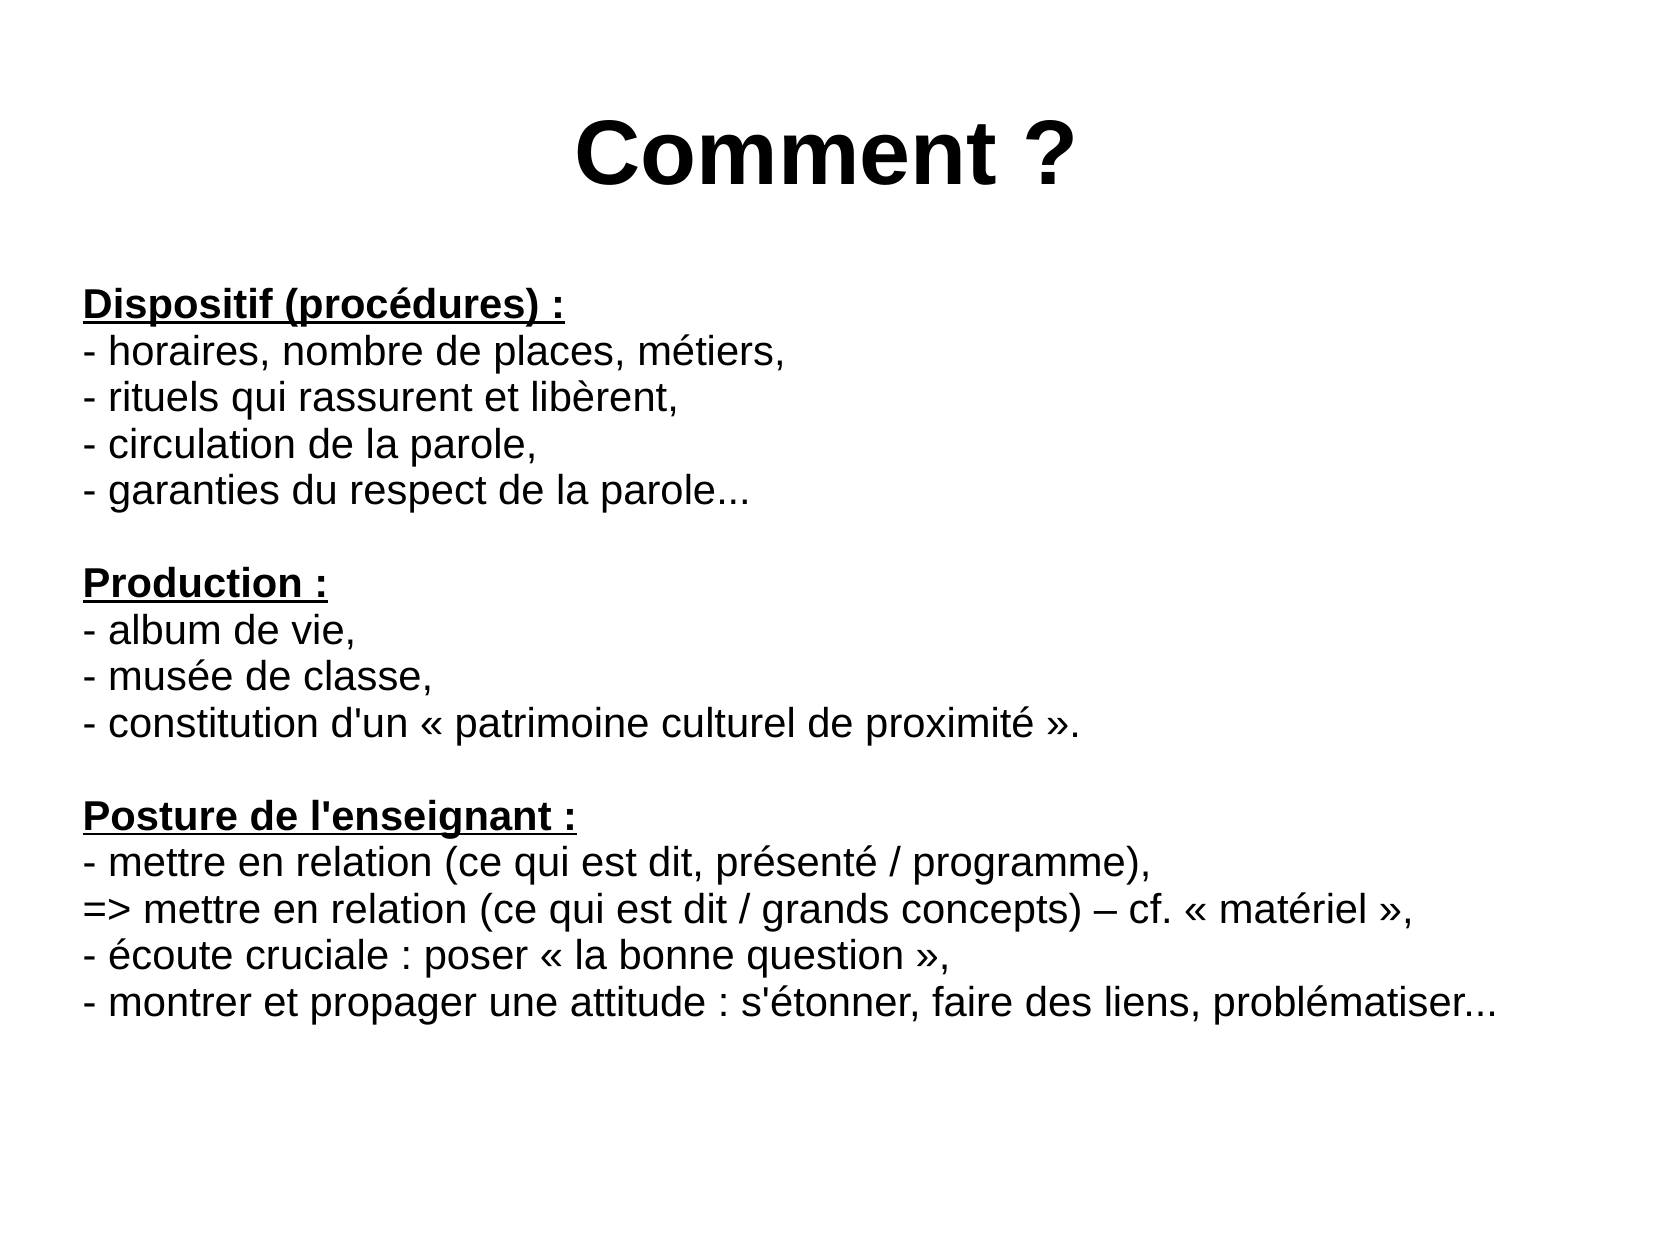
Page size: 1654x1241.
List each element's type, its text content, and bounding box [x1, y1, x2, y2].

title Comment ? [82, 49, 1571, 188]
subtitle Dispositif (procédures) : - horaires, nombre de places, métiers, - rituels qui rassurent et libèrent, - circulation de la parole, - garanties du respect de la parole... Production : - album de vie, - musée de classe, - constitution d'un « patrimoine culturel de proximité ». Posture de l'enseignant : - mettre en relation (ce qui est dit, présenté / programme), => mettre en relation (ce qui est dit / grands concepts) – cf. « matériel », - écoute cruciale : poser « la bonne question », - montrer et propager une attitude : s'étonner, faire des liens, problématiser... [82, 188, 1571, 1211]
